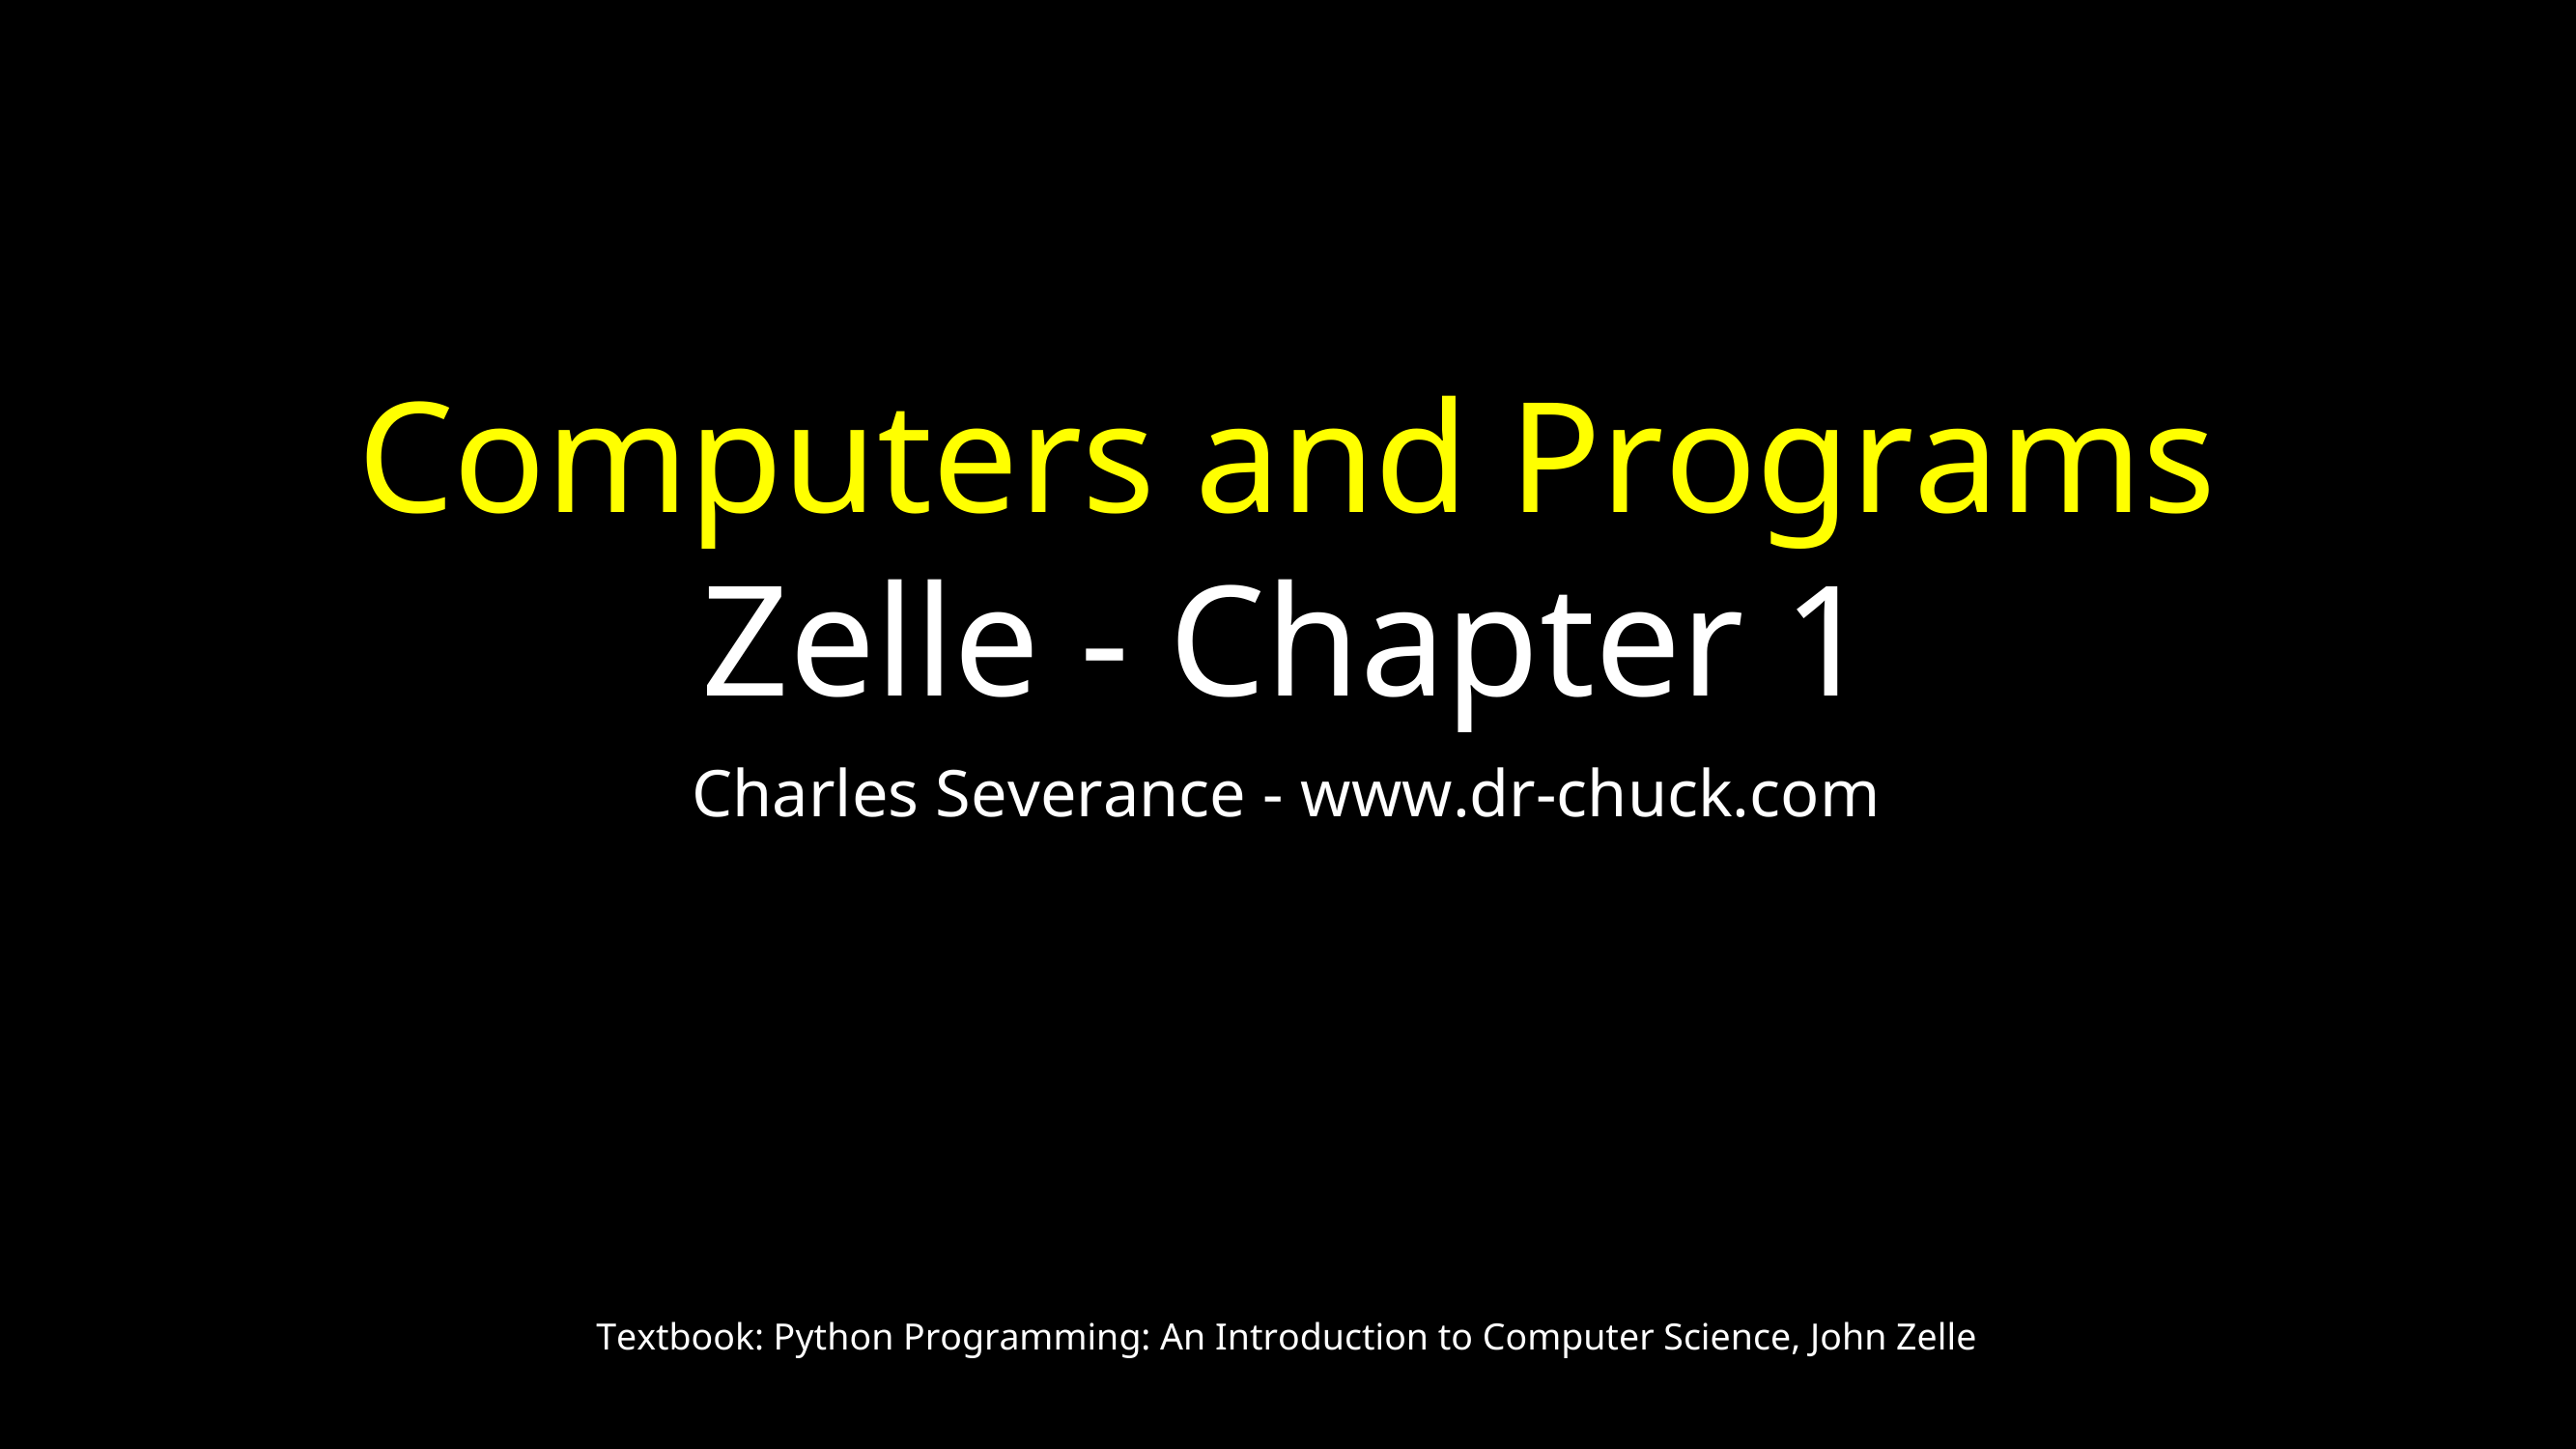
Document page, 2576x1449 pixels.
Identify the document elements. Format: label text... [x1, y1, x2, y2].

list Charles Severance - www.dr-chuck.com [183, 746, 2392, 914]
text_box Textbook: Python Programming: An Introduction to Computer Science, John Zelle [518, 1306, 2056, 1365]
title Computers and Programs Zelle - Chapter 1 [183, 243, 2392, 733]
